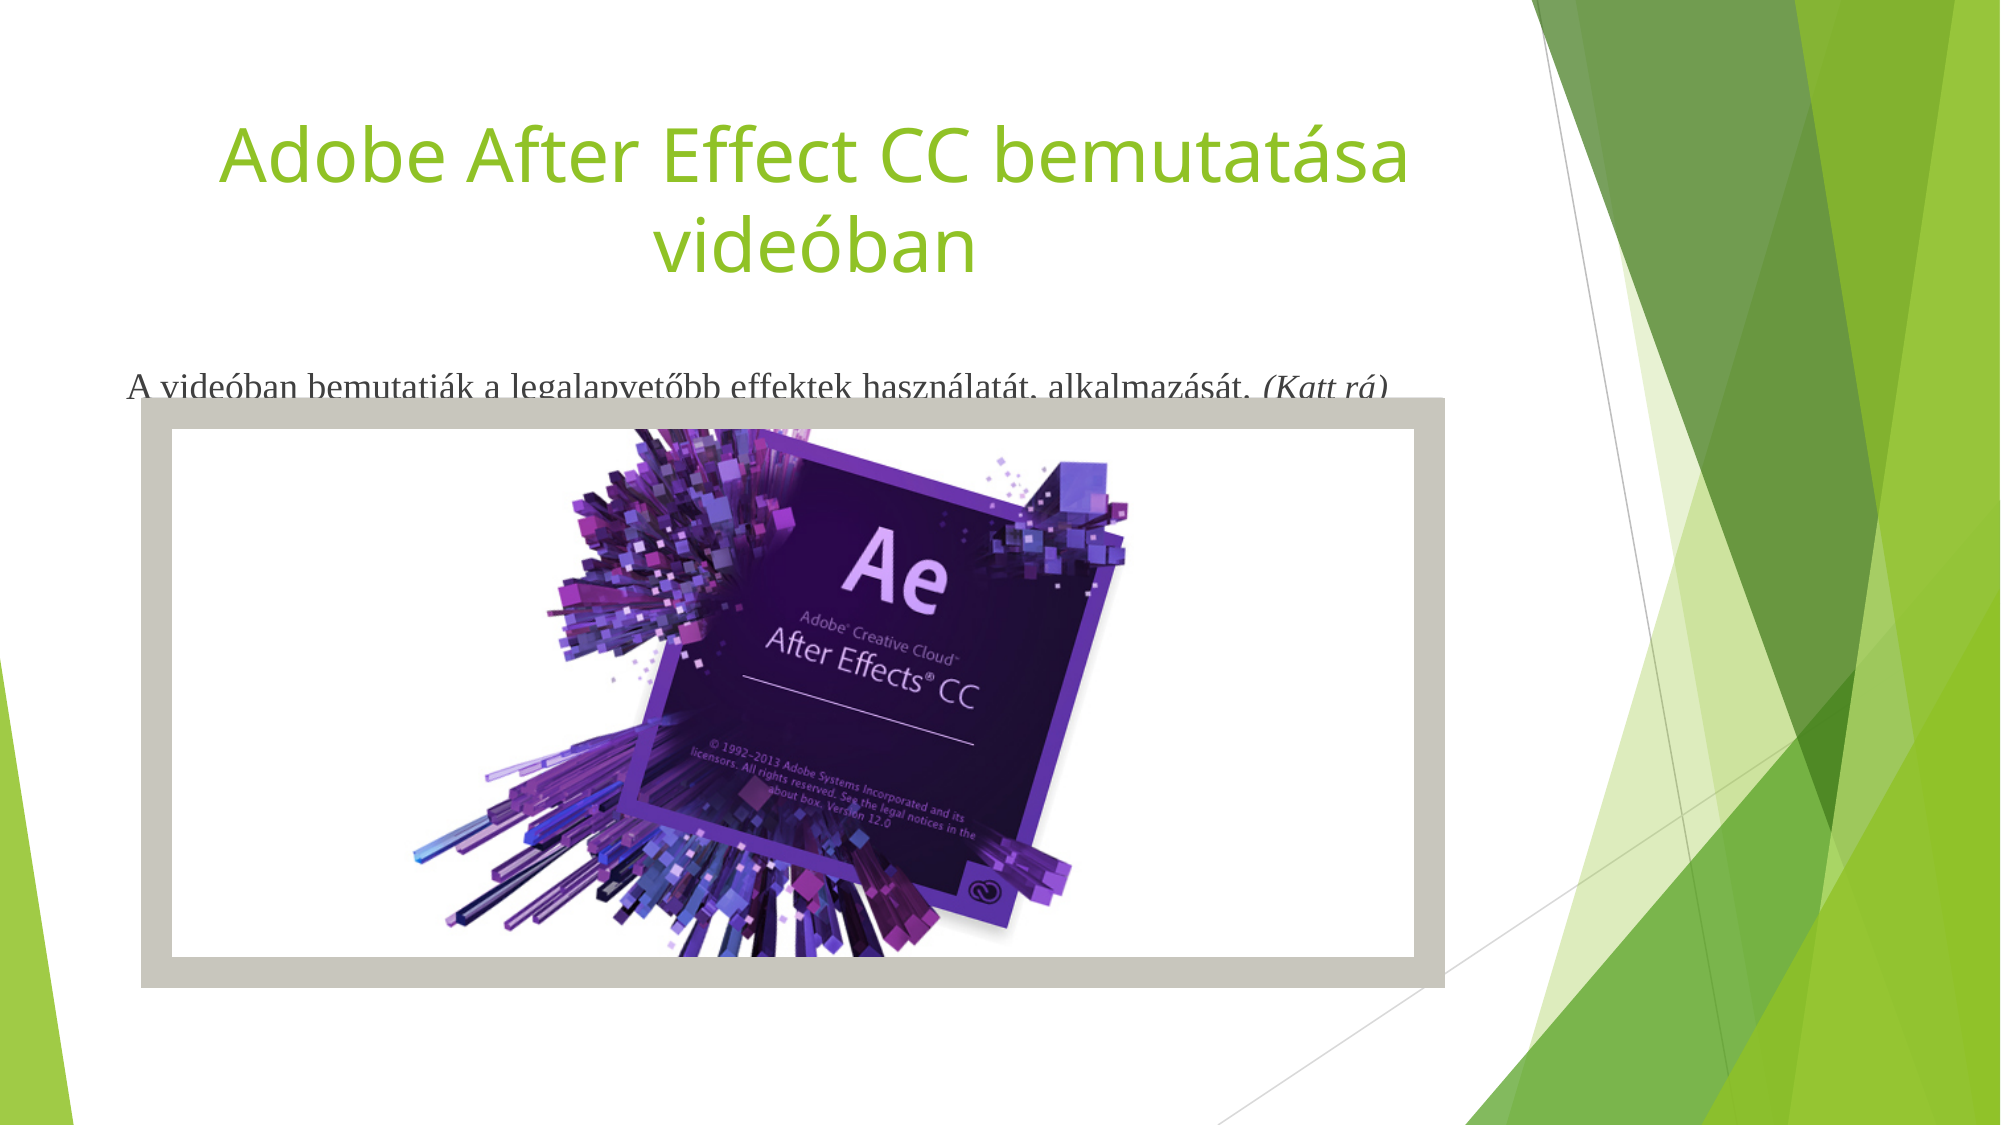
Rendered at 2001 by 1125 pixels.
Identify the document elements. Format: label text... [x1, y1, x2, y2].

picture [172, 428, 1414, 958]
title Adobe After Effect CC bemutatása videóban [111, 99, 1522, 317]
list A videóban bemutatják a legalapvetőbb effektek használatát, alkalmazását. (Katt rá) [111, 354, 1522, 429]
